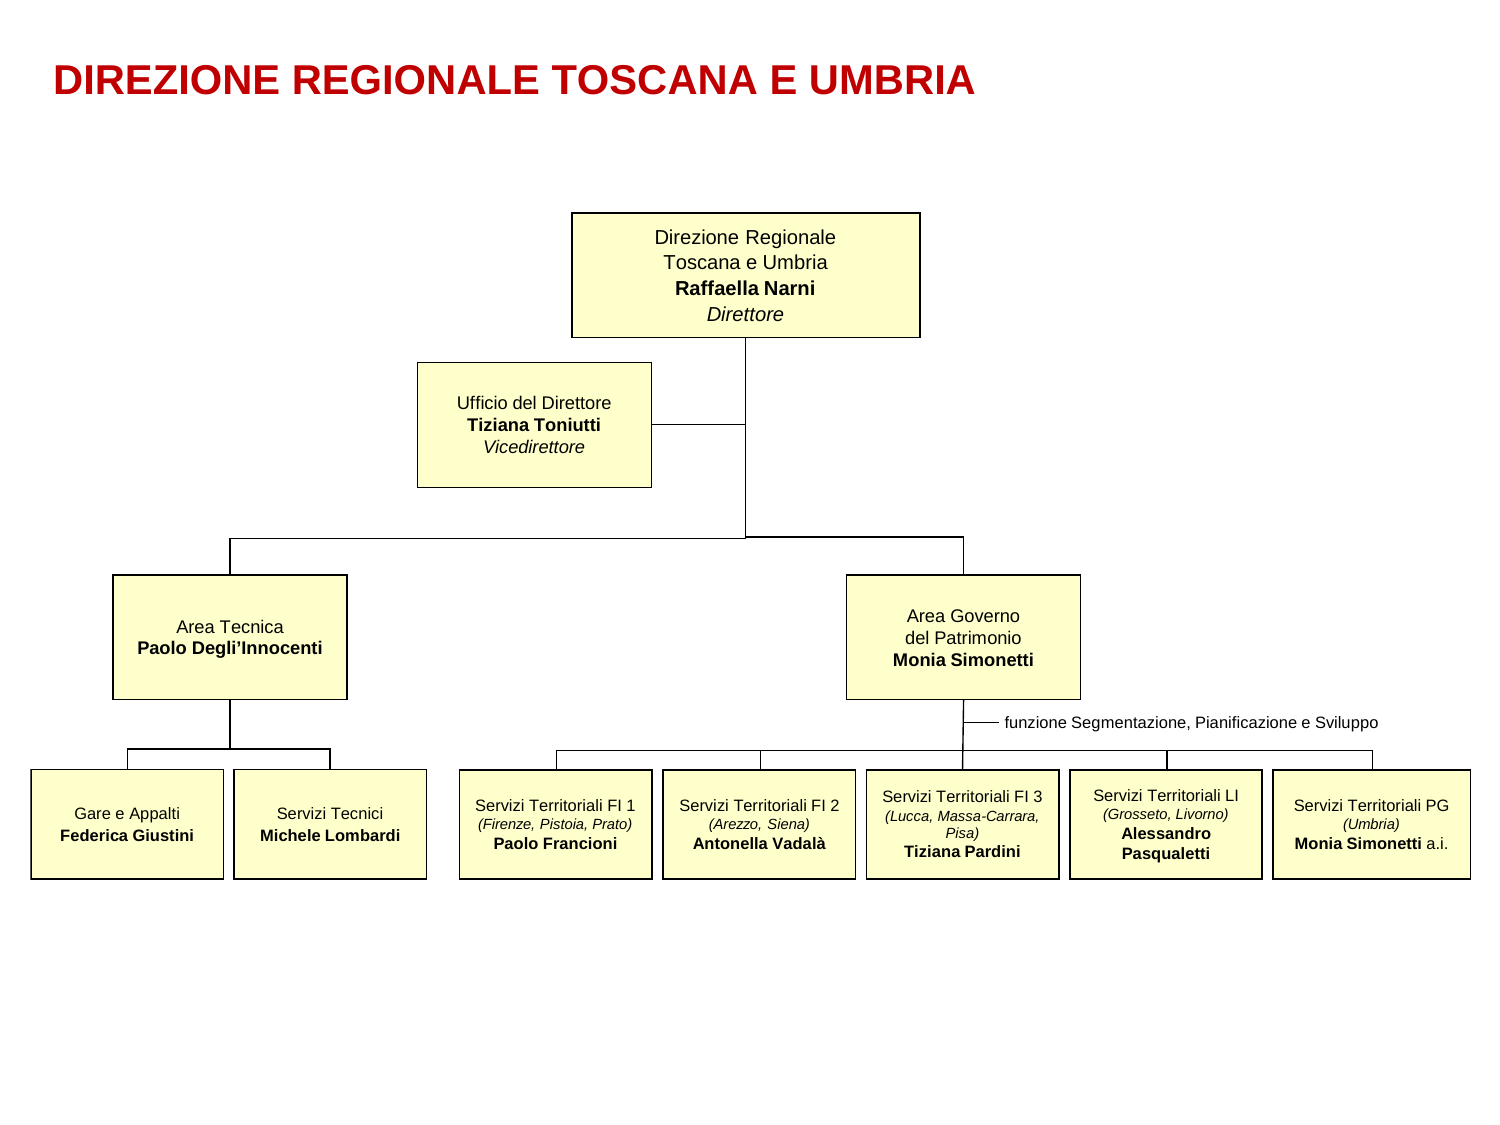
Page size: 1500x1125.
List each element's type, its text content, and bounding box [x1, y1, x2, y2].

picture [30, 211, 1472, 880]
text_box DIREZIONE REGIONALE TOSCANA E UMBRIA [38, 45, 1500, 128]
